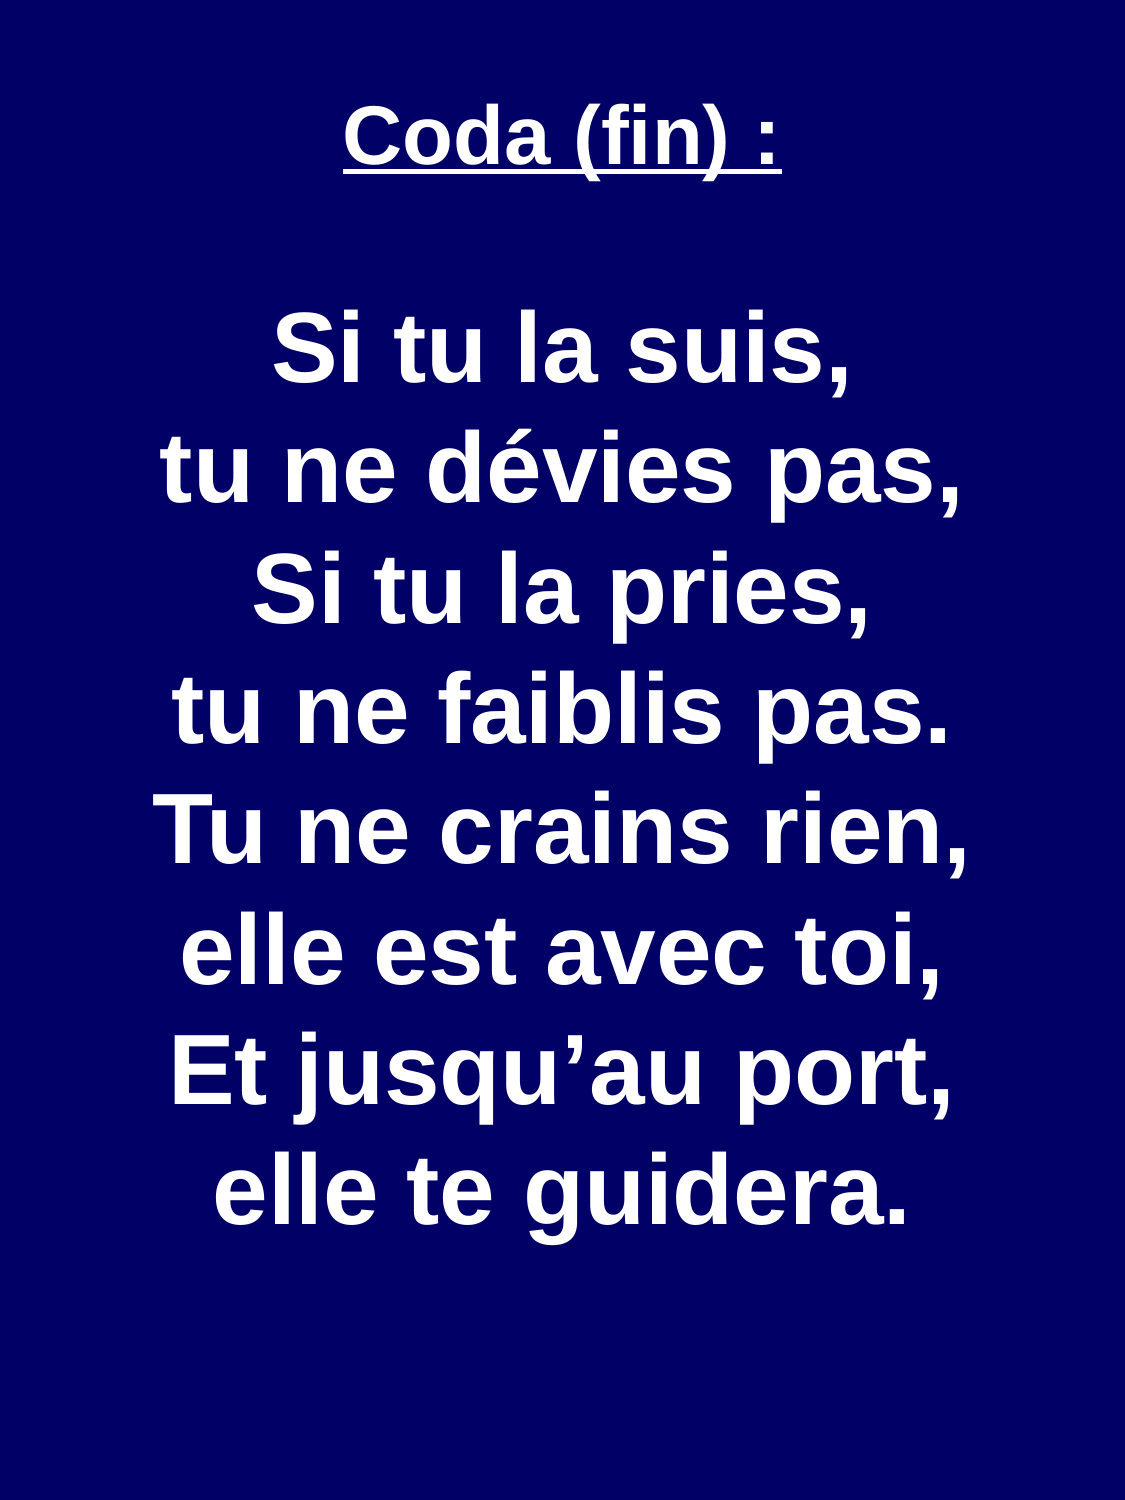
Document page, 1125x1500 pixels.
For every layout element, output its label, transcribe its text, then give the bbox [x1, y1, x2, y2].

text_box Coda (fin) : Si tu la suis, tu ne dévies pas, Si tu la pries, tu ne faiblis pas. Tu ne crains rien, elle est avec toi, Et jusqu’au port, elle te guidera. [11, 73, 1114, 1288]
